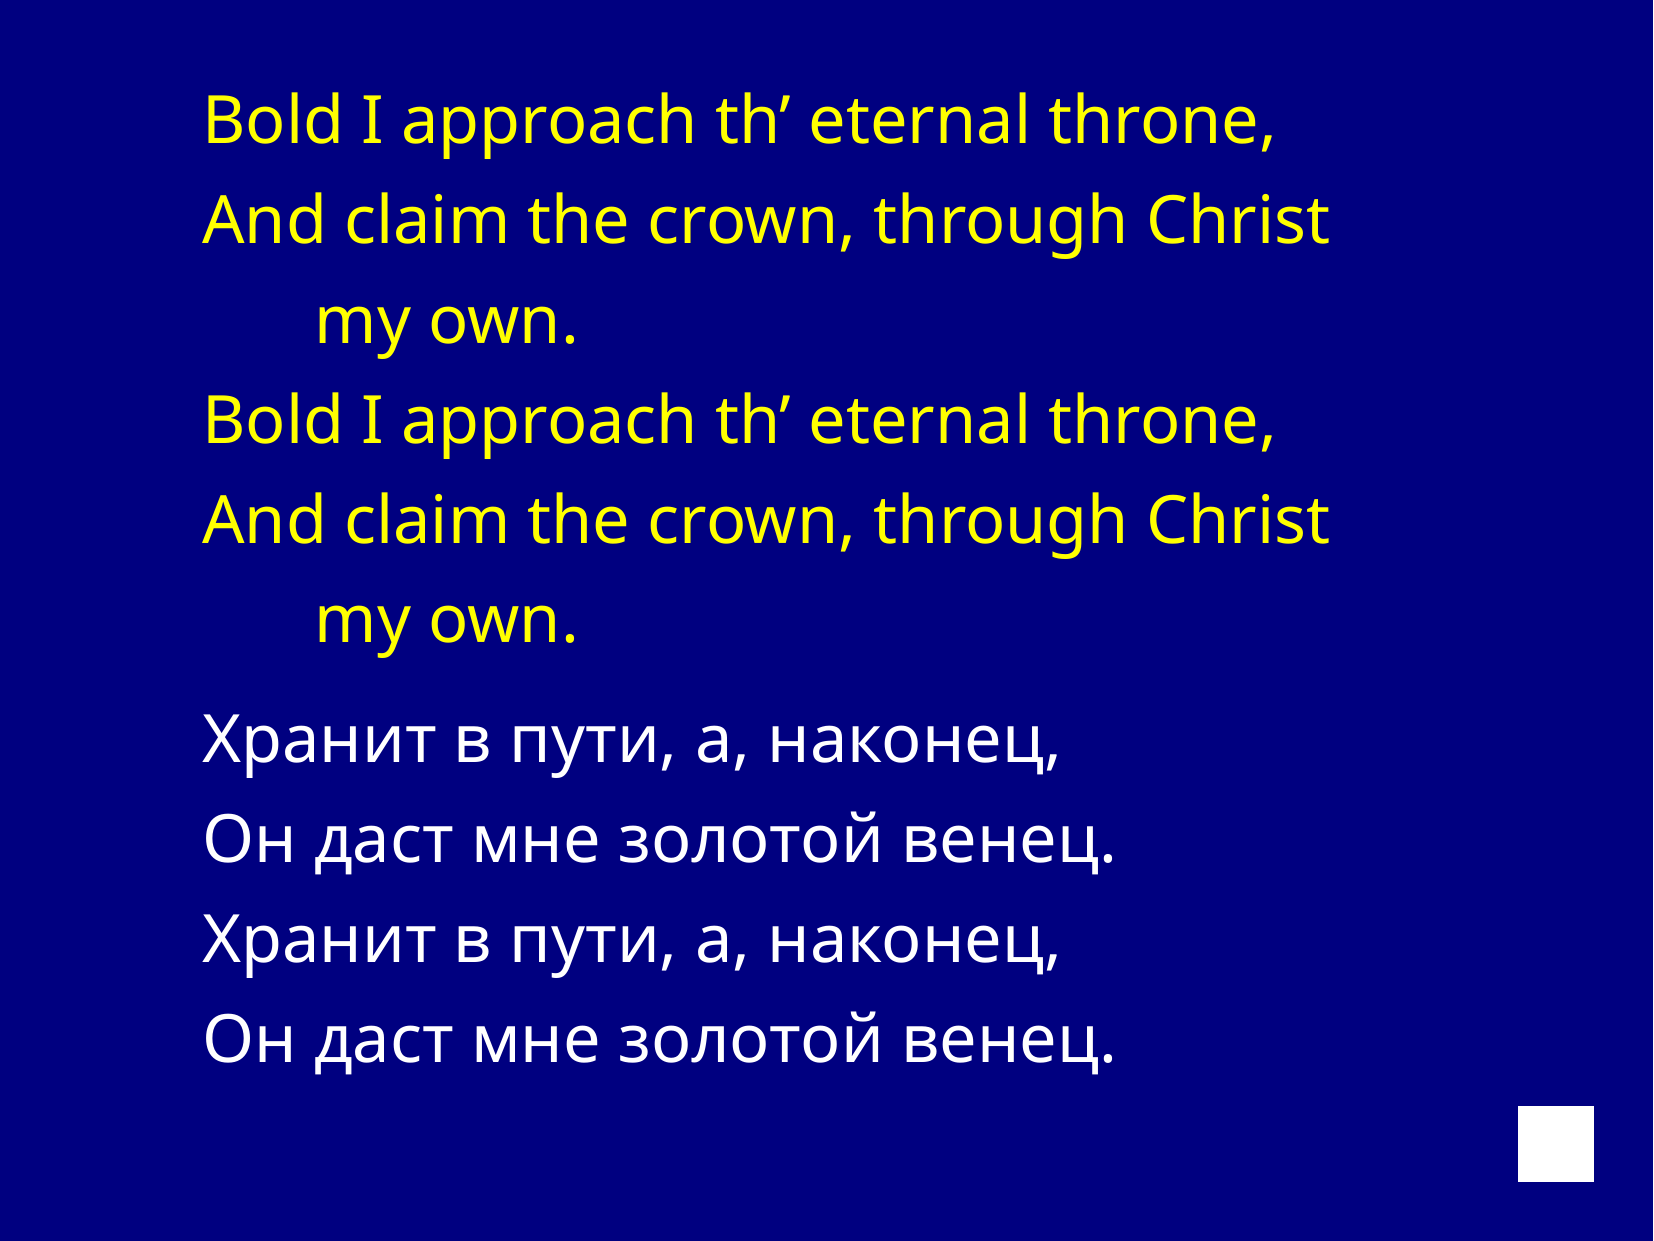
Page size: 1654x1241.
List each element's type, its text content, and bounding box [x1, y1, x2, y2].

text_box [1518, 1106, 1594, 1182]
text_box Хранит в пути, а, наконец, Он даст мне золотой венец. Хранит в пути, а, наконец, Он даст мне золотой венец. [75, 675, 1576, 1163]
text_box Bold I approach th’ eternal throne, And claim the crown, through Christ my own. Bold I approach th’ eternal throne, And claim the crown, through Christ my own. [75, 56, 1651, 638]
